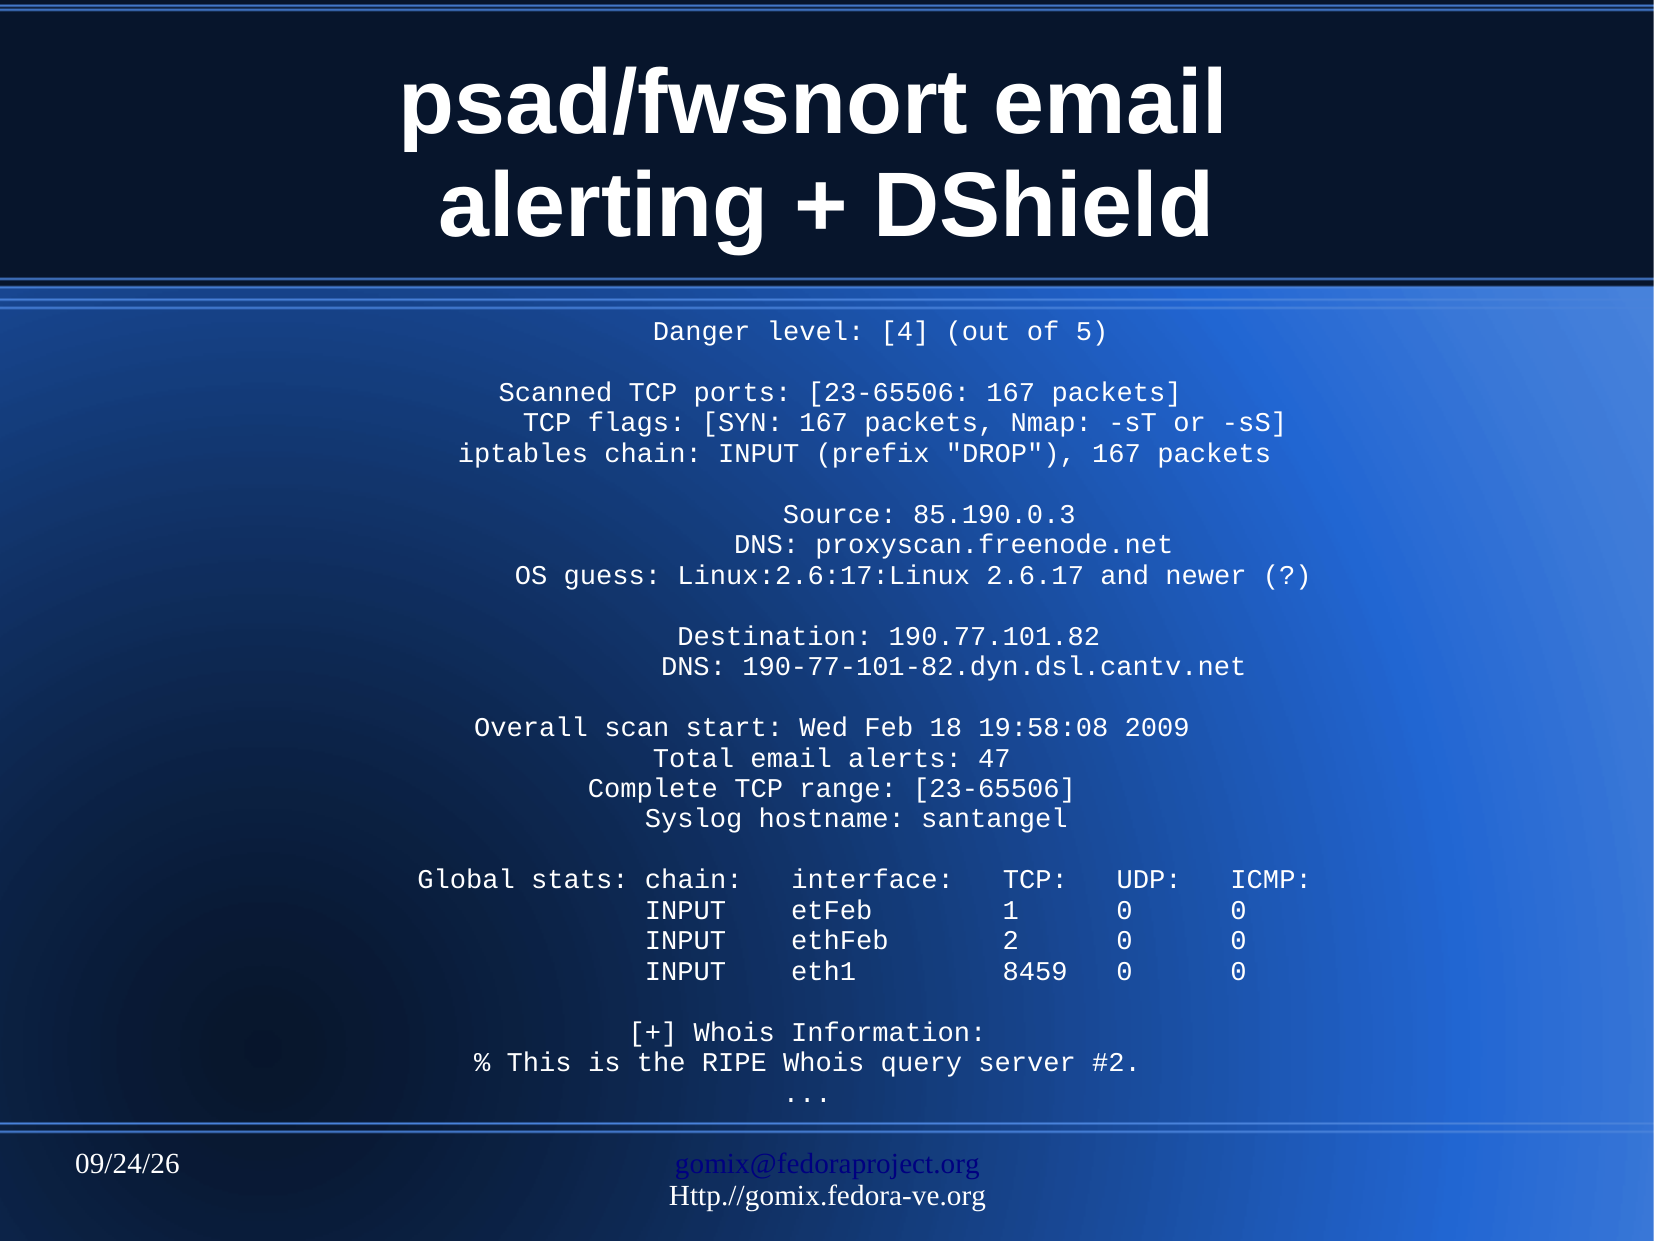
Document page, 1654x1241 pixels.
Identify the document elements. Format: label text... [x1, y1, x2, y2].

picture [0, 0, 1654, 1241]
subtitle Danger level: [4] (out of 5) Scanned TCP ports: [23-65506: 167 packets] TCP flags: [SYN: 167 packets, Nmap: -sT or -sS] iptables chain: INPUT (prefix "DROP"), 167 packets Source: 85.190.0.3 DNS: proxyscan.freenode.net OS guess: Linux:2.6:17:Linux 2.6.17 and newer (?) Destination: 190.77.101.82 DNS: 190-77-101-82.dyn.dsl.cantv.net Overall scan start: Wed Feb 18 19:58:08 2009 Total email alerts: 47 Complete TCP range: [23-65506] Syslog hostname: santangel Global stats: chain: interface: TCP: UDP: ICMP: INPUT etFeb 1 0 0 INPUT ethFeb 2 0 0 INPUT eth1 8459 0 0 [+] Whois Information: % This is the RIPE Whois query server #2. ... [63, 317, 1552, 1111]
title psad/fwsnort email alerting + DShield [82, 50, 1571, 256]
